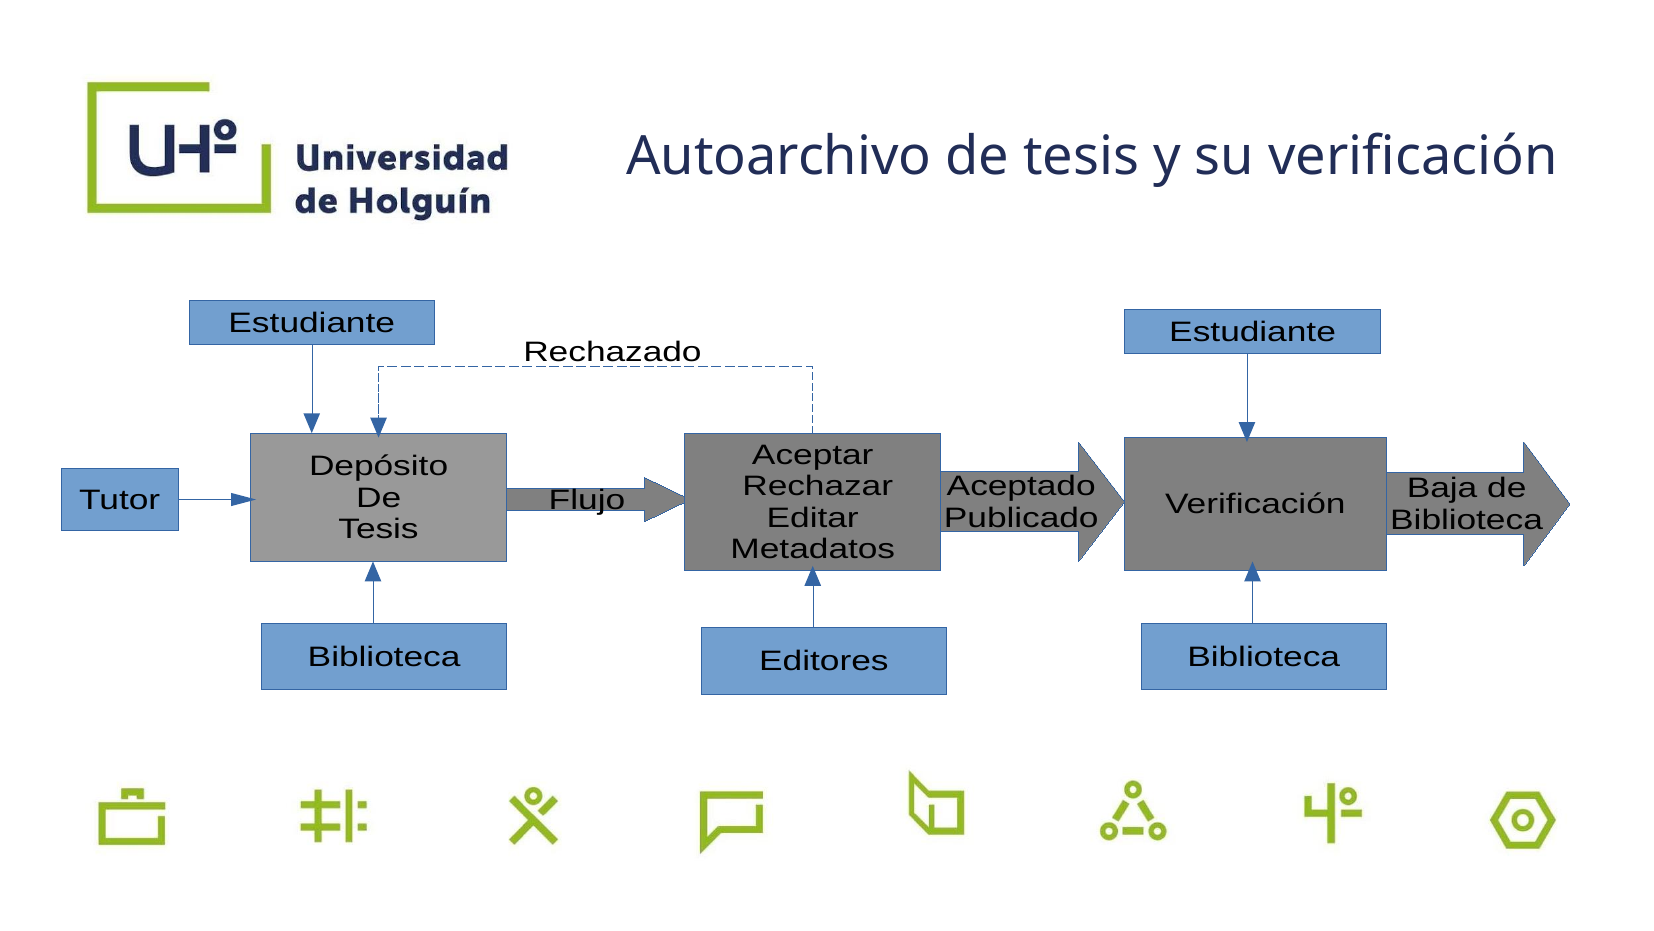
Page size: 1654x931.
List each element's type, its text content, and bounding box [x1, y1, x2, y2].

picture [0, 0, 1654, 931]
subtitle Autoarchivo de tesis y su verificación [555, 82, 1630, 225]
